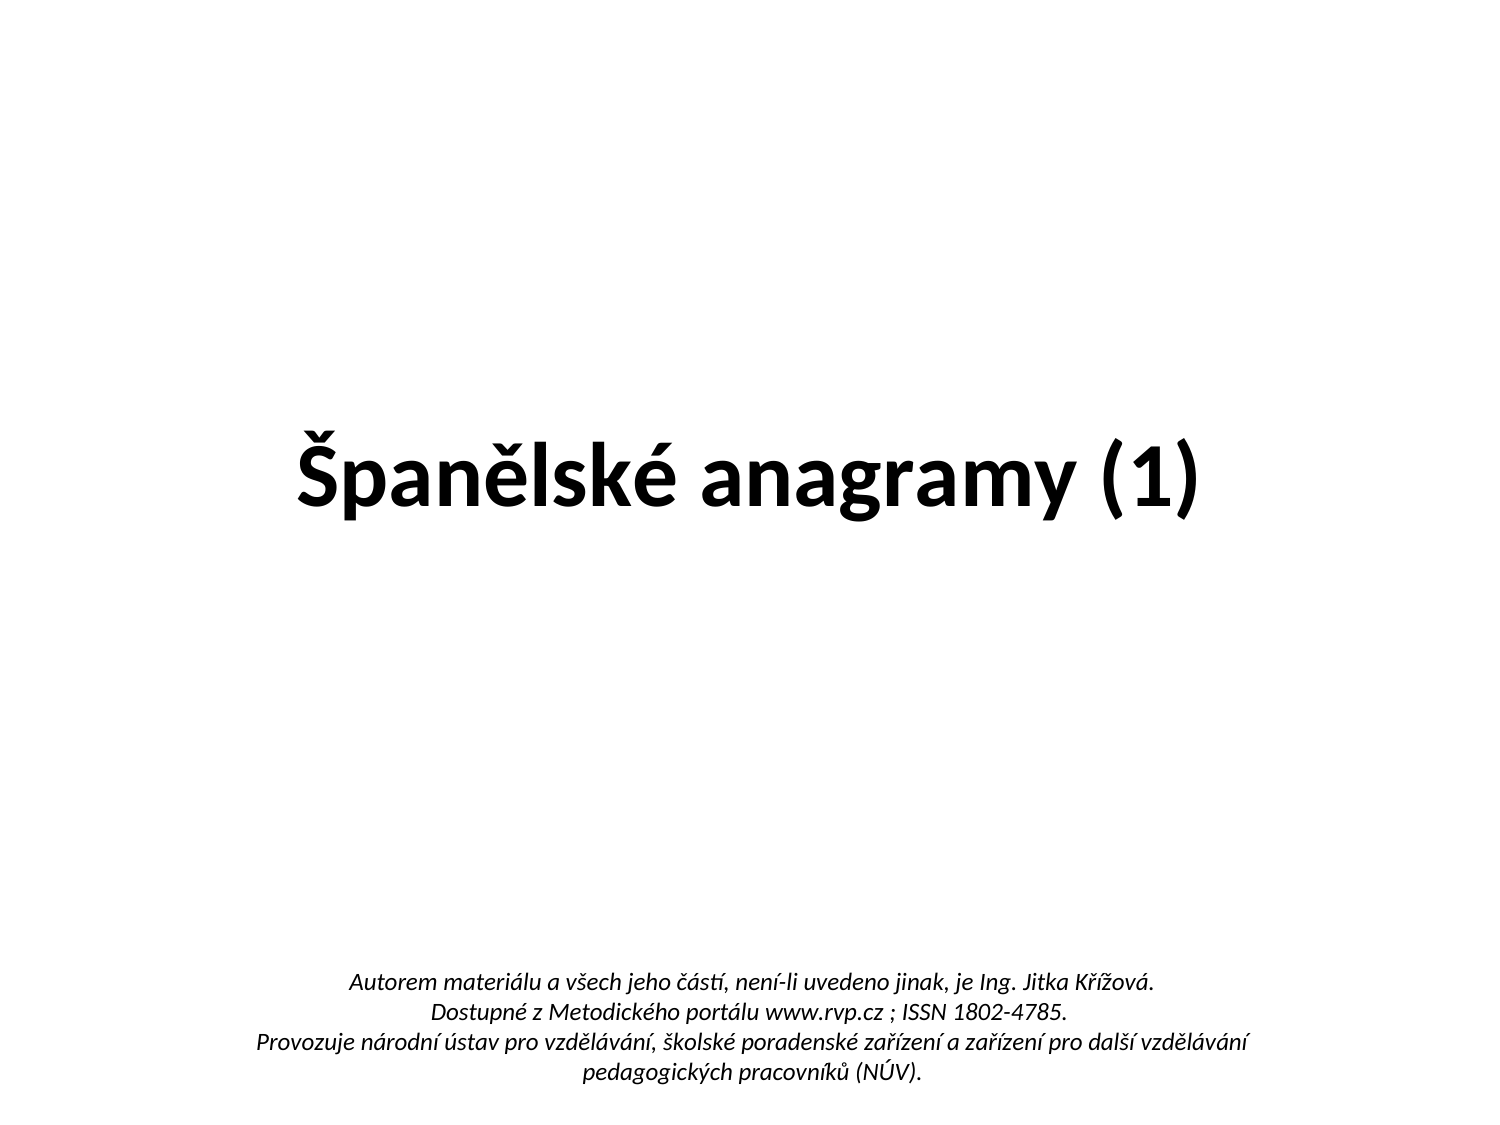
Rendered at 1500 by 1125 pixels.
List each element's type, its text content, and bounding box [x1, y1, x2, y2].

text_box Autorem materiálu a všech jeho částí, není-li uvedeno jinak, je Ing. Jitka Křížová. Dostupné z Metodického portálu www.rvp.cz ; ISSN 1802-4785. Provozuje národní ústav pro vzdělávání, školské poradenské zařízení a zařízení pro další vzdělávání pedagogických pracovníků (NÚV). [183, 957, 1323, 1093]
title Španělské anagramy (1) [112, 349, 1388, 591]
